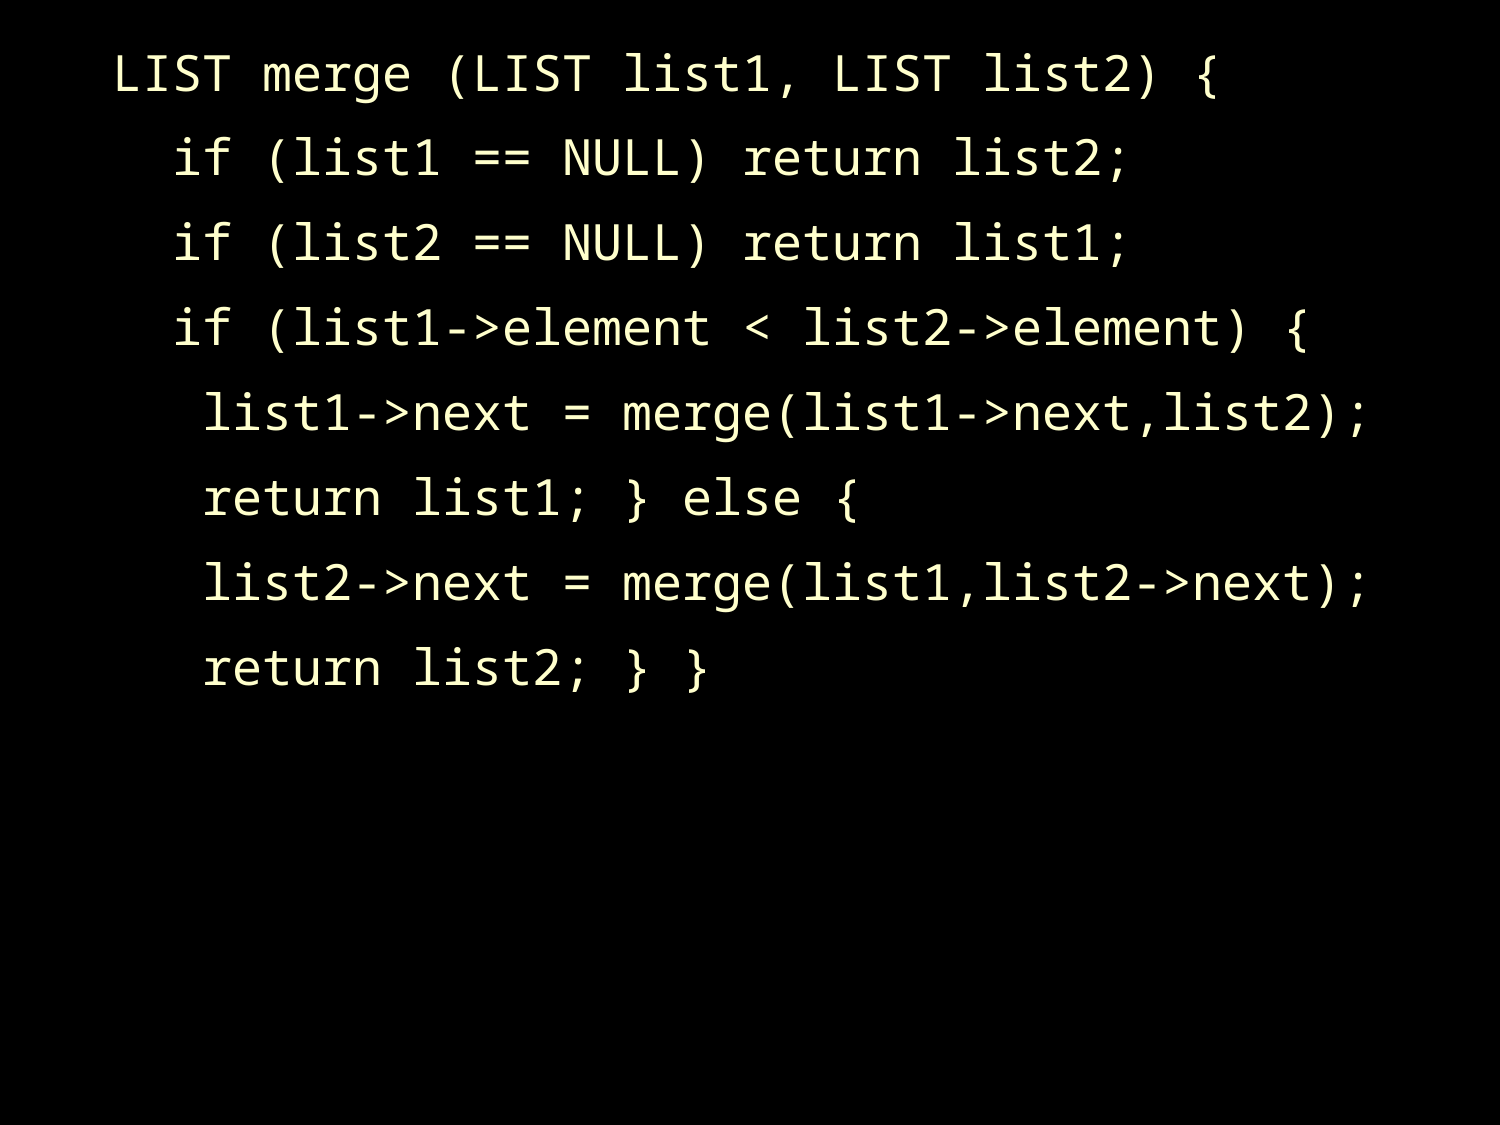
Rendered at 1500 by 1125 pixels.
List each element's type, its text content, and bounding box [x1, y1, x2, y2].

list LIST merge (LIST list1, LIST list2) { if (list1 == NULL) return list2; if (list2 == NULL) return list1; if (list1->element < list2->element) { list1->next = merge(list1->next,list2); return list1; } else { list2->next = merge(list1,list2->next); return list2; } } [112, 37, 1426, 1011]
